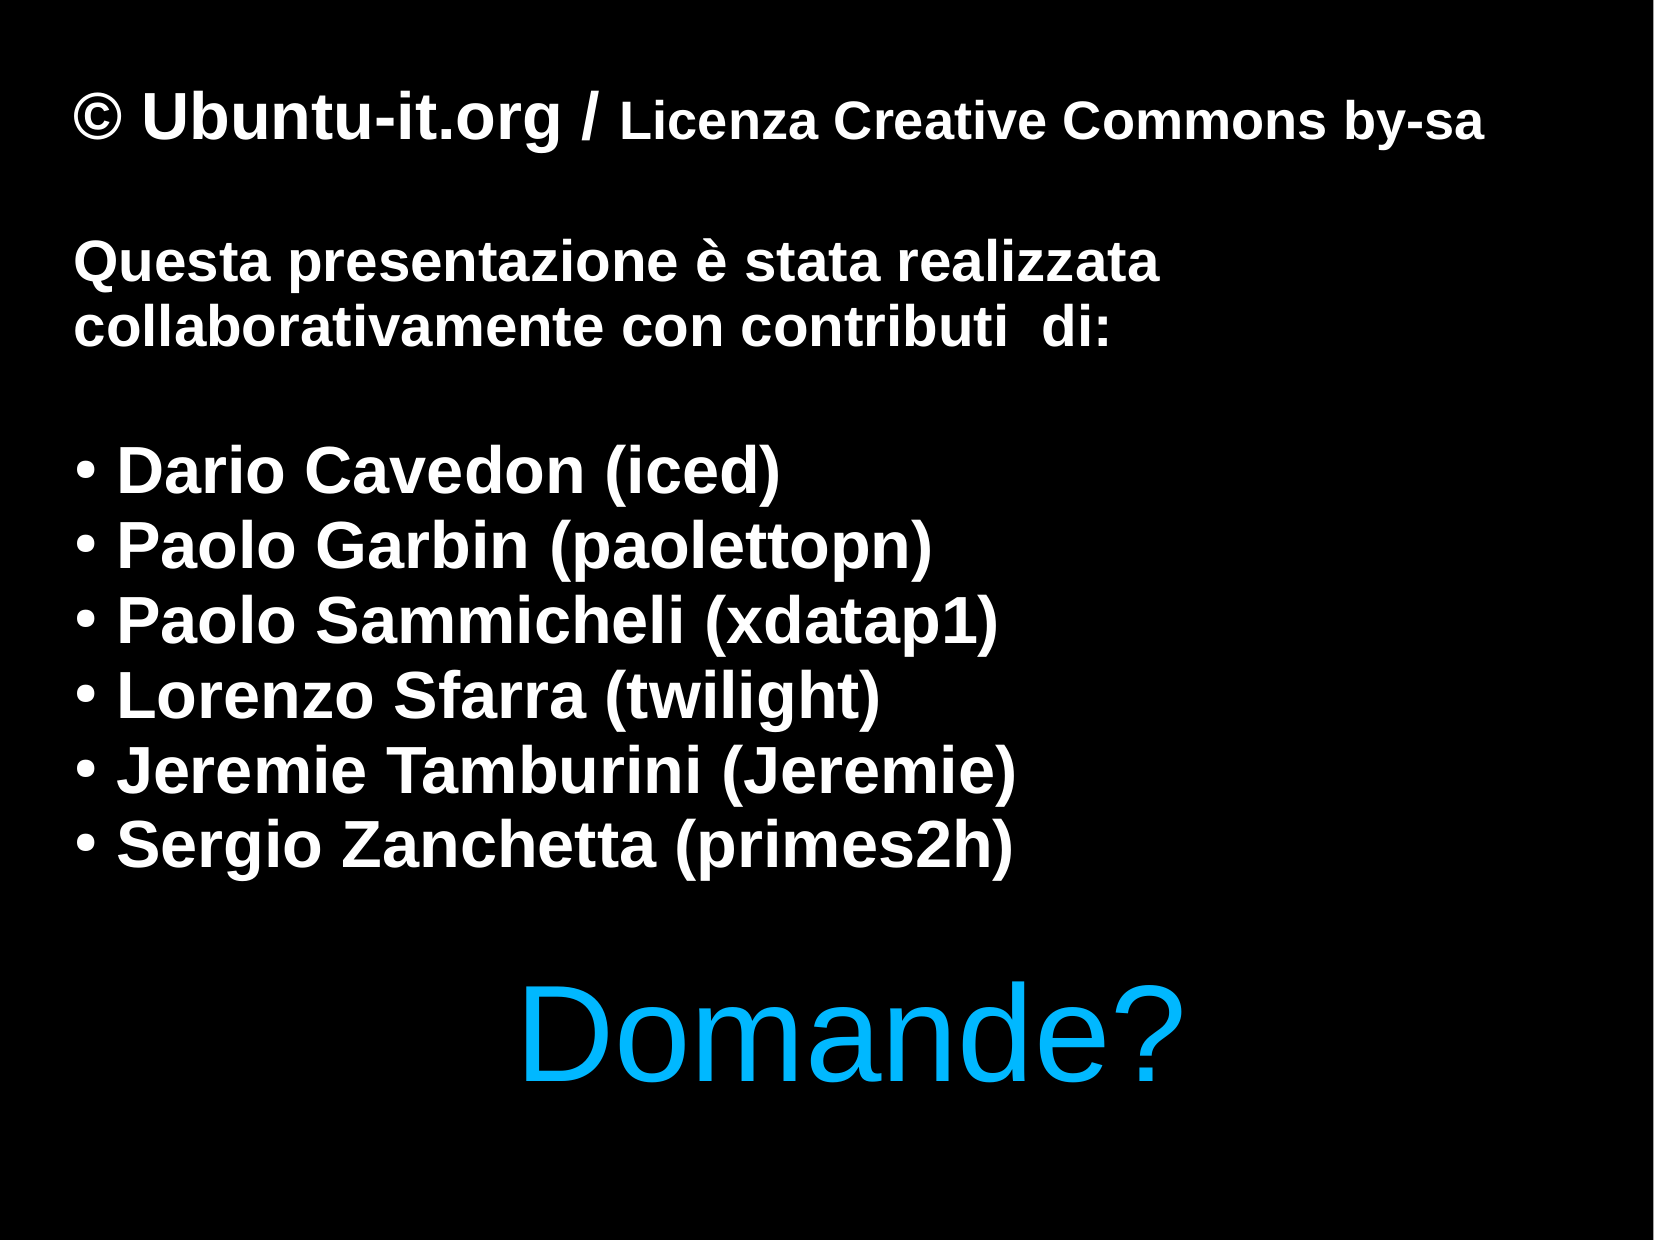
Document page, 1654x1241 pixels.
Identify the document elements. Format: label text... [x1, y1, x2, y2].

text_box © Ubuntu-it.org / Licenza Creative Commons by-sa Questa presentazione è stata realizzata collaborativamente con contributi di: Dario Cavedon (iced) Paolo Garbin (paolettopn) Paolo Sammicheli (xdatap1) Lorenzo Sfarra (twilight) Jeremie Tamburini (Jeremie) Sergio Zanchetta (primes2h) Domande? [59, 71, 1595, 1119]
